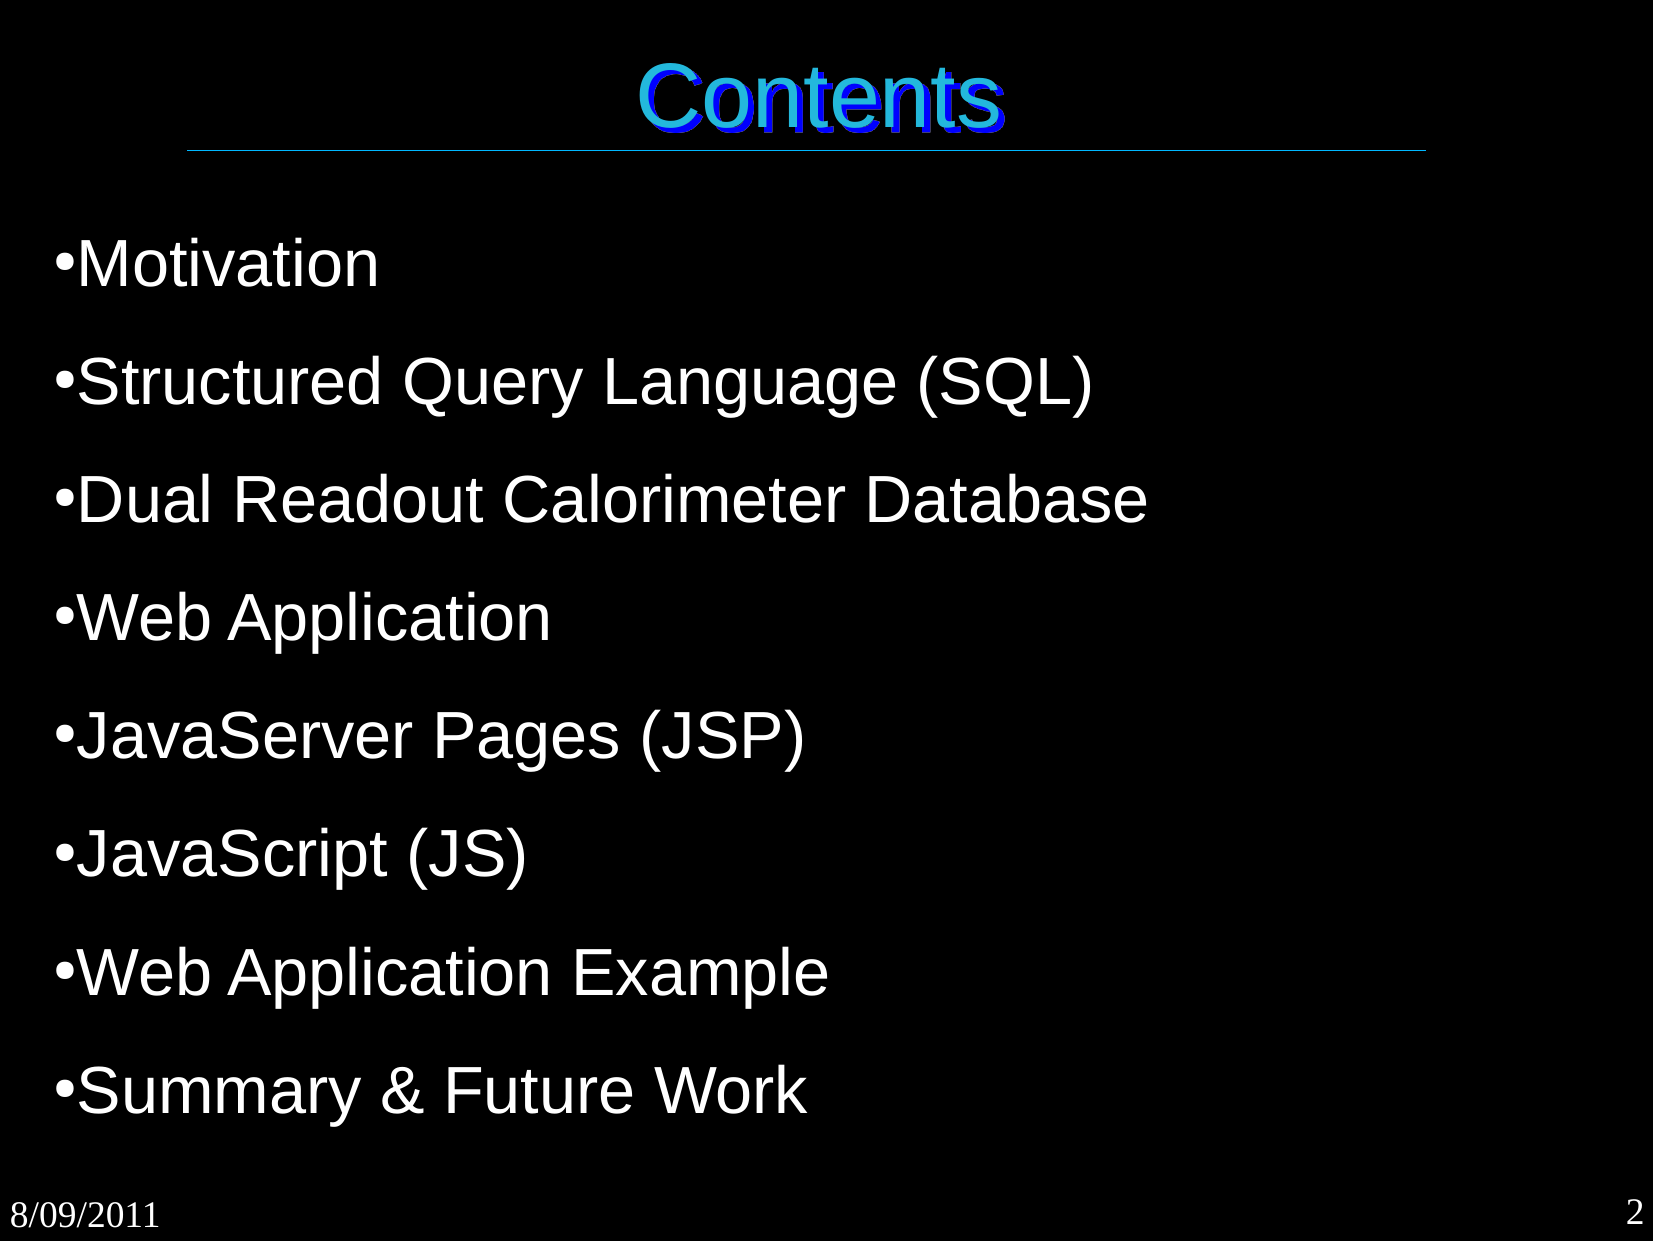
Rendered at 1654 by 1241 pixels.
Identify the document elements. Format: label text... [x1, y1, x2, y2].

text_box 8/09/2011 [0, 1187, 176, 1241]
text_box 2 [1501, 1184, 1653, 1241]
text_box Motivation Structured Query Language (SQL) Dual Readout Calorimeter Database Web Application JavaServer Pages (JSP) JavaScript (JS) Web Application Example Summary & Future Work [53, 153, 1629, 1163]
text_box Contents [0, 37, 1653, 155]
